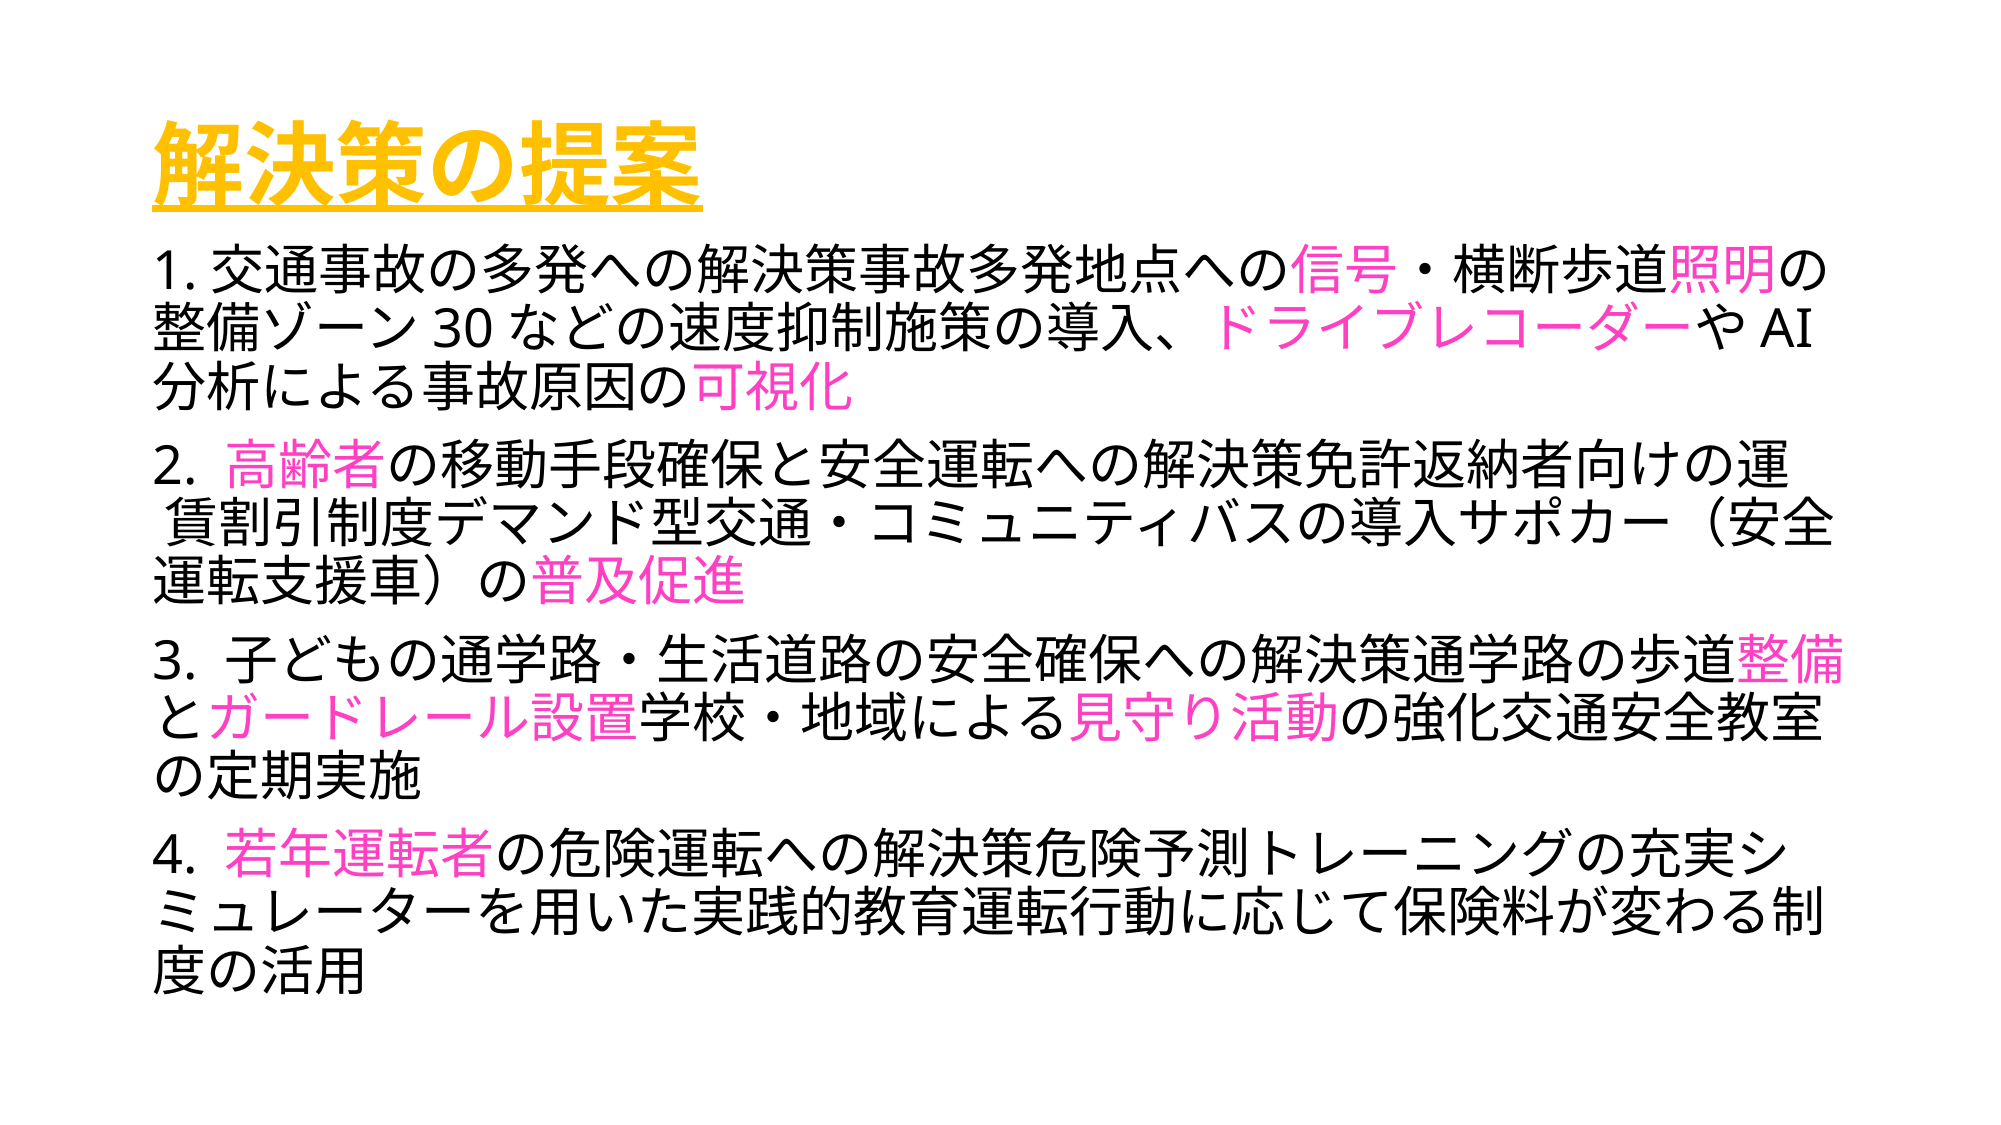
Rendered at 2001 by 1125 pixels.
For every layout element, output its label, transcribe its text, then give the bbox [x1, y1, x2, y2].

title 解決策の提案 [137, 59, 1863, 235]
list 1.交通事故の多発への解決策事故多発地点への信号・横断歩道照明の整備ゾーン30などの速度抑制施策の導入、ドライブレコーダーやAI分析による事故原因の可視化 2. 高齢者の移動手段確保と安全運転への解決策免許返納者向けの運 賃割引制度デマンド型交通・コミュニティバスの導入サポカー（安全運転支援車）の普及促進 3. 子どもの通学路・生活道路の安全確保への解決策通学路の歩道整備とガードレール設置学校・地域による見守り活動の強化交通安全教室の定期実施 4. 若年運転者の危険運転への解決策危険予測トレーニングの充実シミュレーターを用いた実践的教育運転行動に応じて保険料が変わる制度の活用 [137, 235, 1863, 1014]
